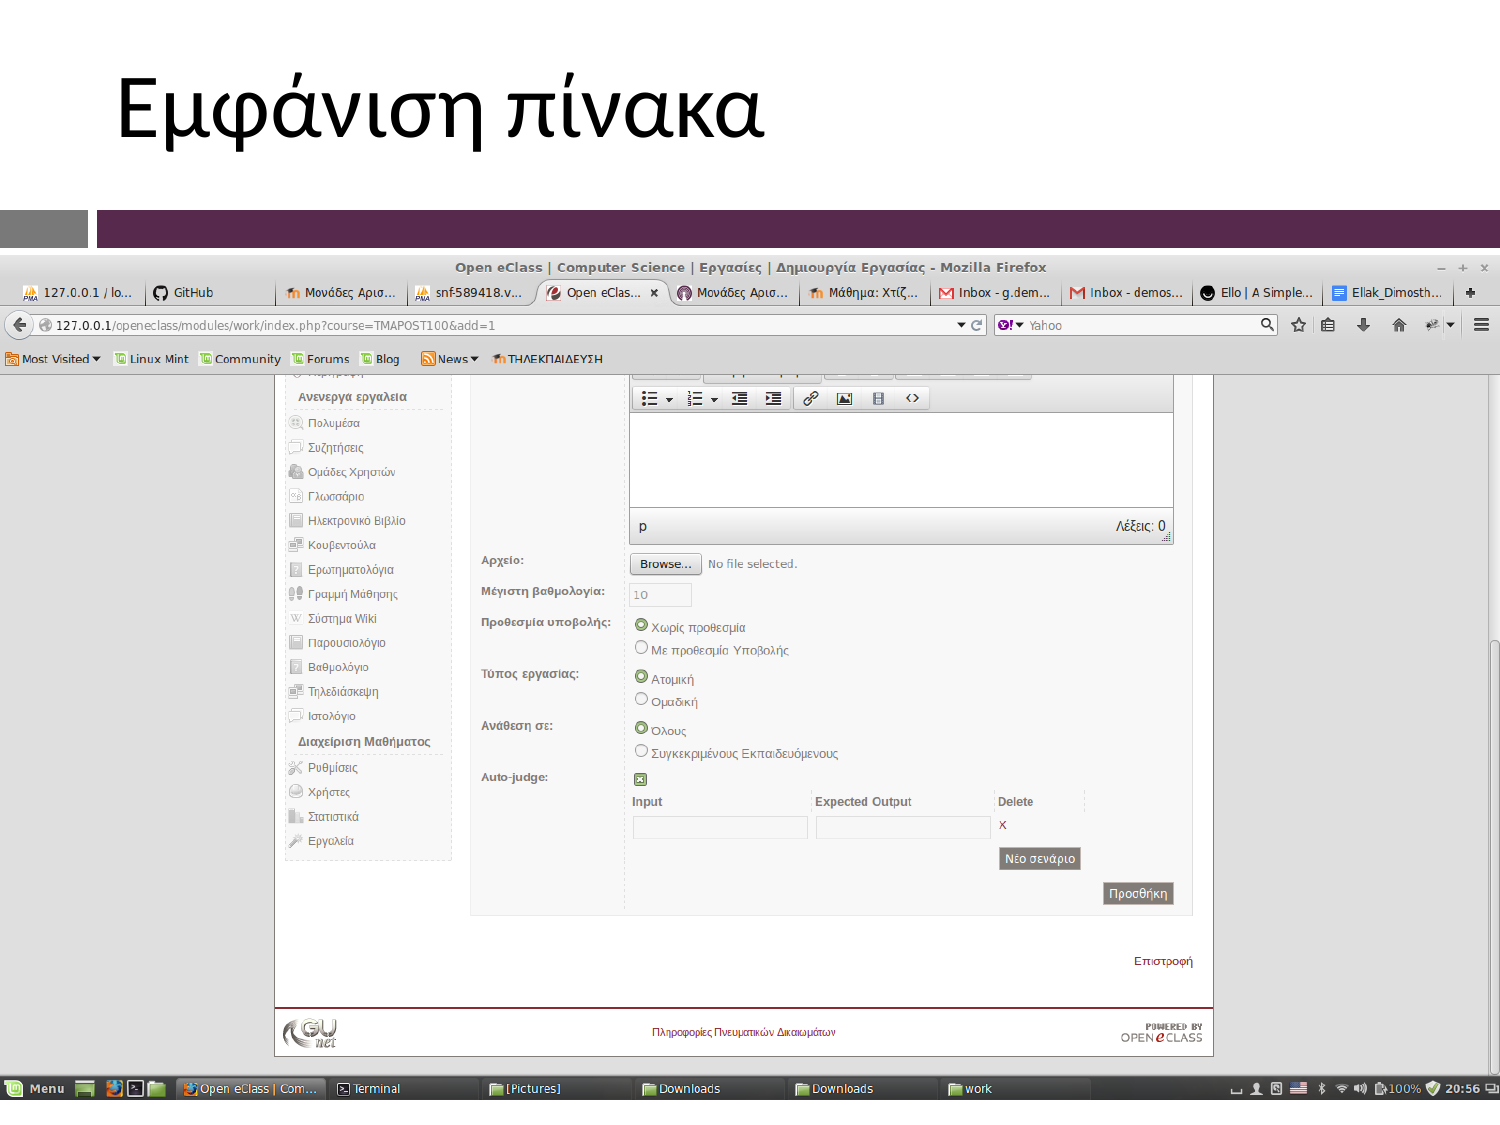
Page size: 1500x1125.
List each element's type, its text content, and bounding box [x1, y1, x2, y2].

title Εμφάνιση πίνακα [100, 19, 1438, 182]
picture [0, 255, 1500, 1100]
